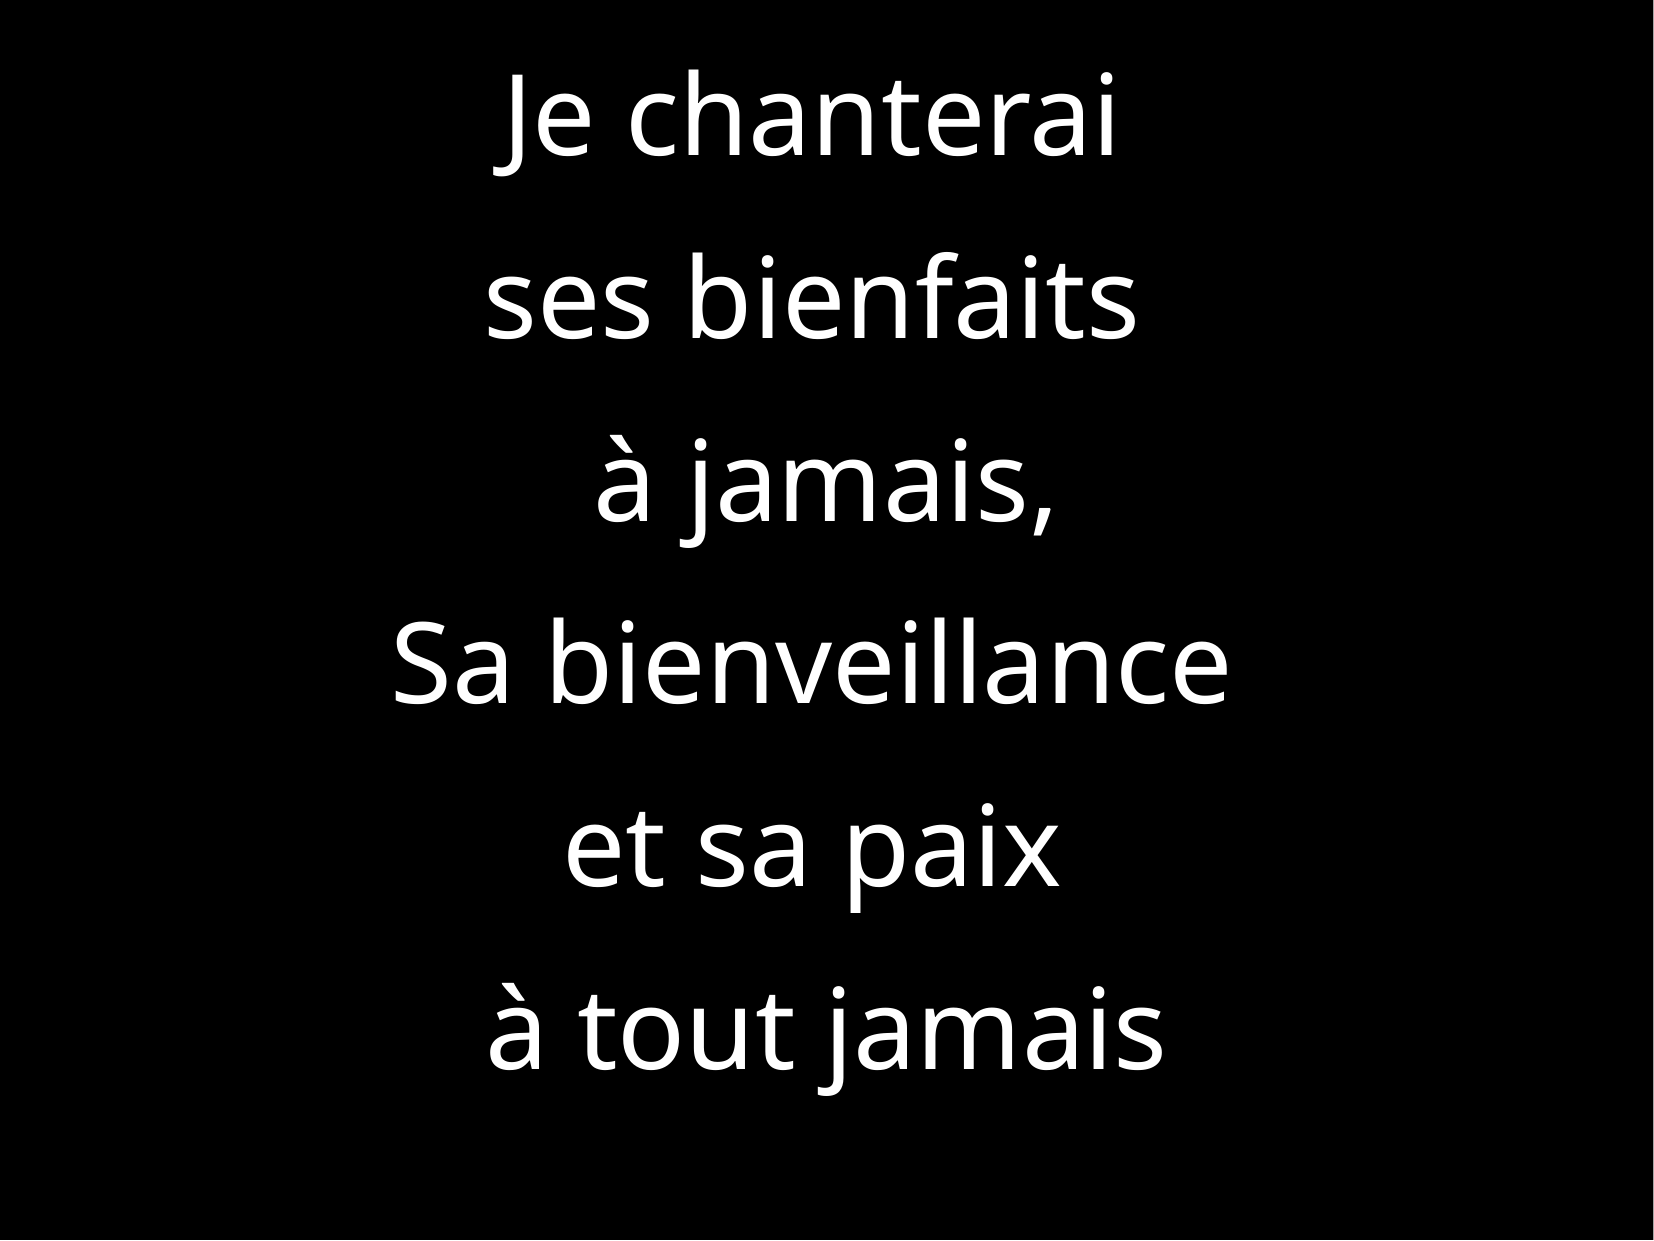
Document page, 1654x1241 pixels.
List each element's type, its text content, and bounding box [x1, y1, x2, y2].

list Je chanterai ses bienfaits à jamais, Sa bienveillance et sa paix à tout jamais [82, 35, 1571, 1124]
